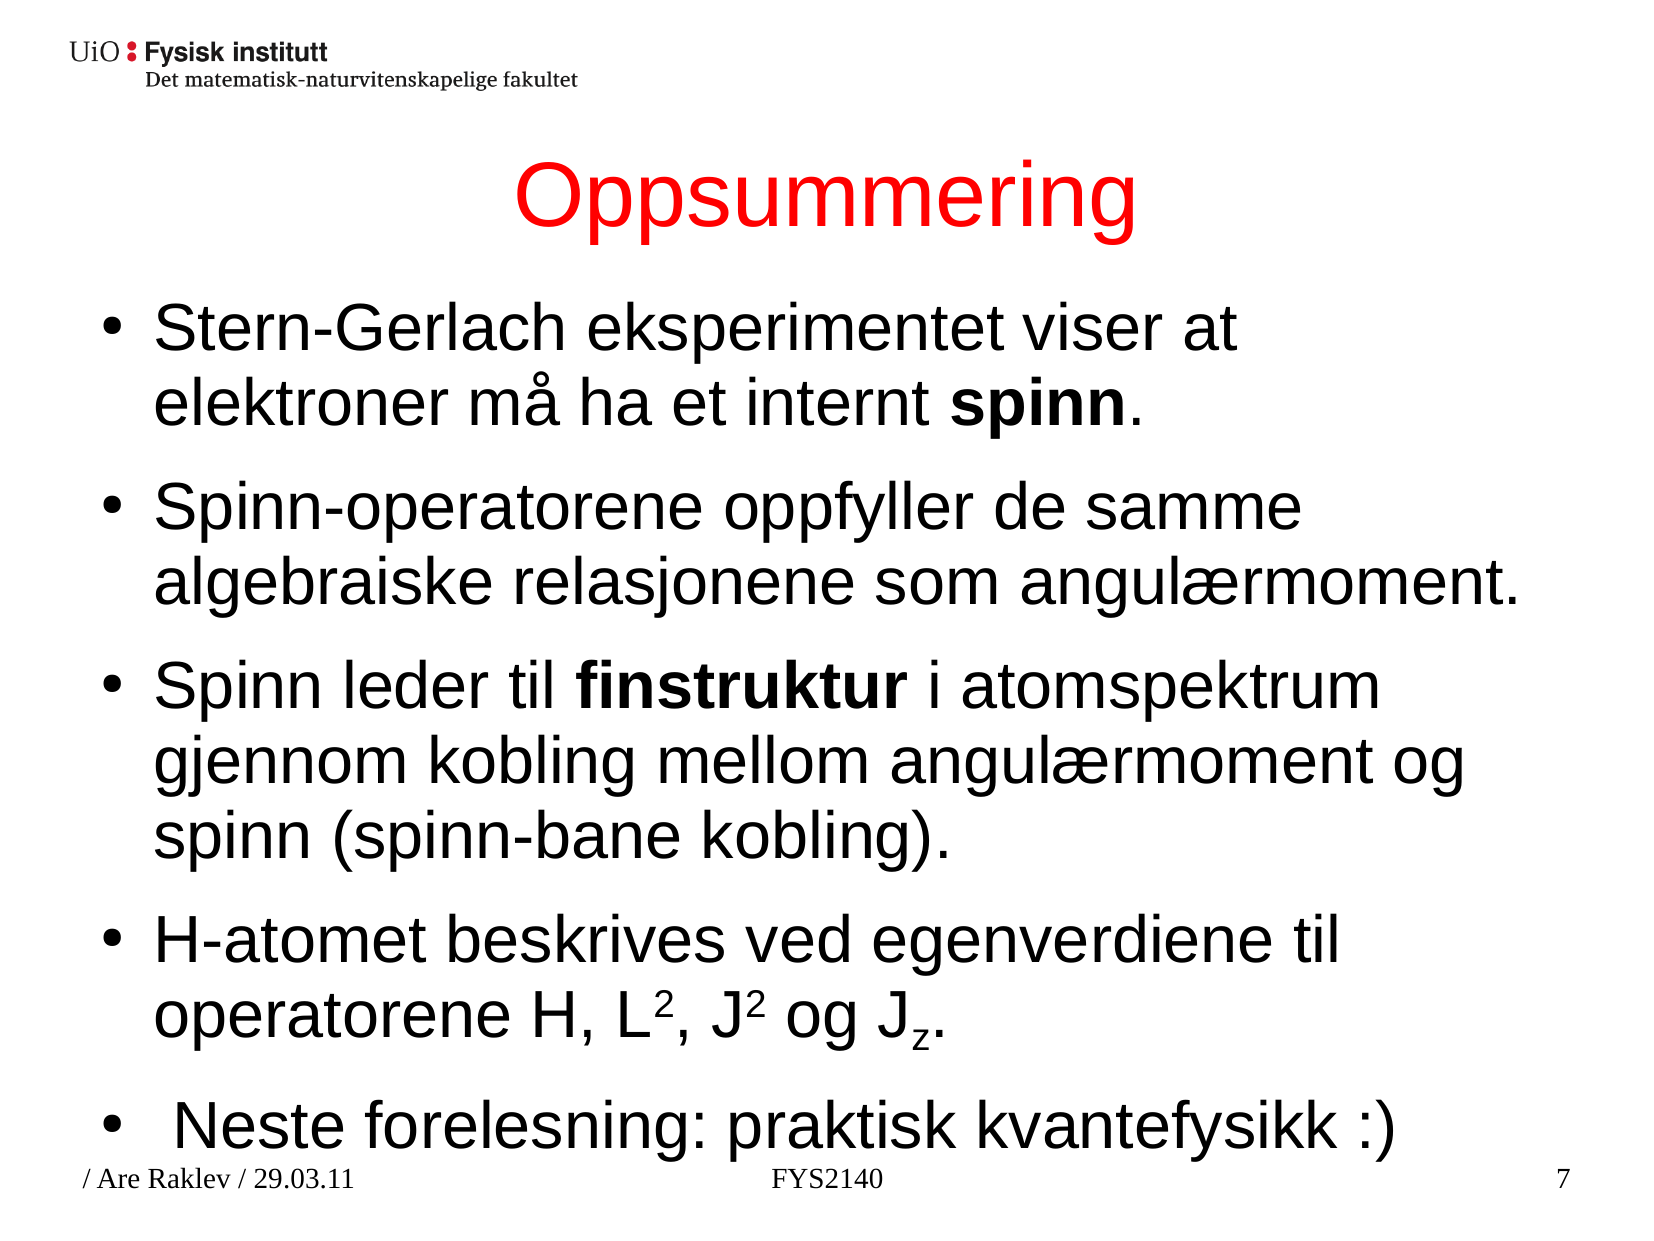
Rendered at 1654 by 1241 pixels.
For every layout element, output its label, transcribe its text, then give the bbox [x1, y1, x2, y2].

title Oppsummering [82, 90, 1571, 298]
list Stern-Gerlach eksperimentet viser at elektroner må ha et internt spinn. Spinn-operatorene oppfyller de samme algebraiske relasjonene som angulærmoment. Spinn leder til finstruktur i atomspektrum gjennom kobling mellom angulærmoment og spinn (spinn-bane kobling). H-atomet beskrives ved egenverdiene til operatorene H, L2, J2 og Jz. Neste forelesning: praktisk kvantefysikk :) [82, 290, 1538, 1161]
picture [68, 37, 581, 93]
